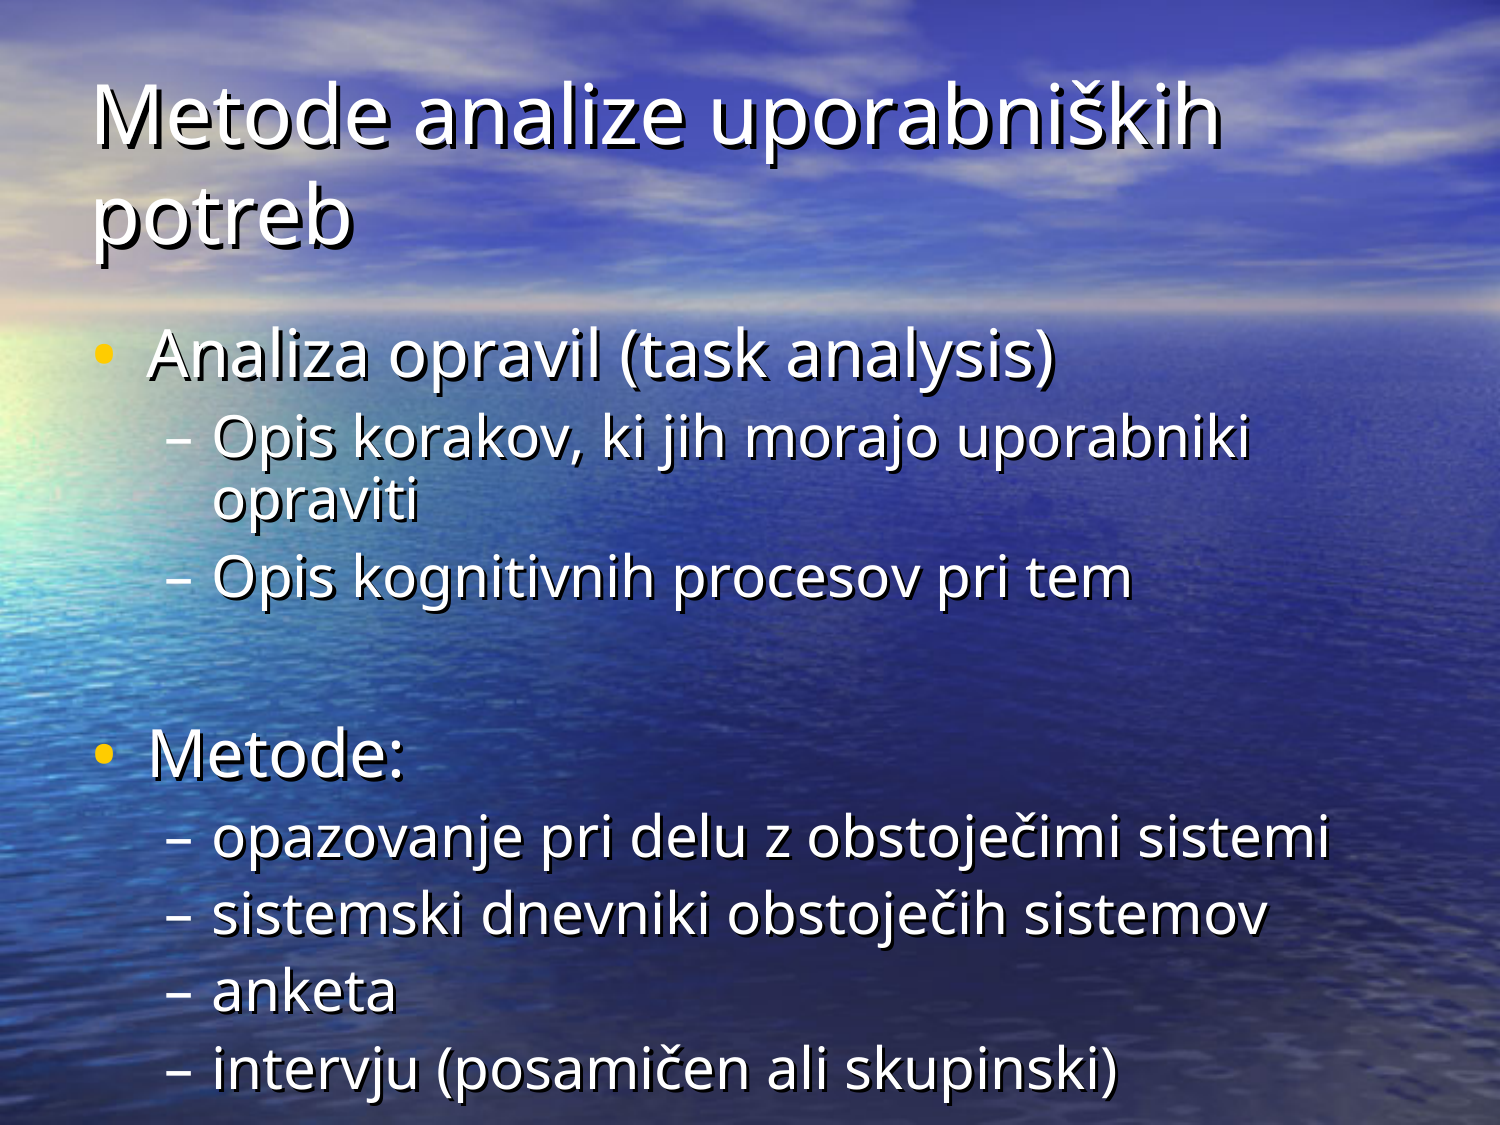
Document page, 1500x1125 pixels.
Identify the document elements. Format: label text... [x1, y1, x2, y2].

title Metode analize uporabniških potreb [75, 47, 1426, 276]
list Analiza opravil (task analysis) Opis korakov, ki jih morajo uporabniki opraviti Opis kognitivnih procesov pri tem Metode: opazovanje pri delu z obstoječimi sistemi sistemski dnevniki obstoječih sistemov anketa intervju (posamičen ali skupinski) [75, 312, 1426, 1125]
picture [0, 0, 1500, 1125]
